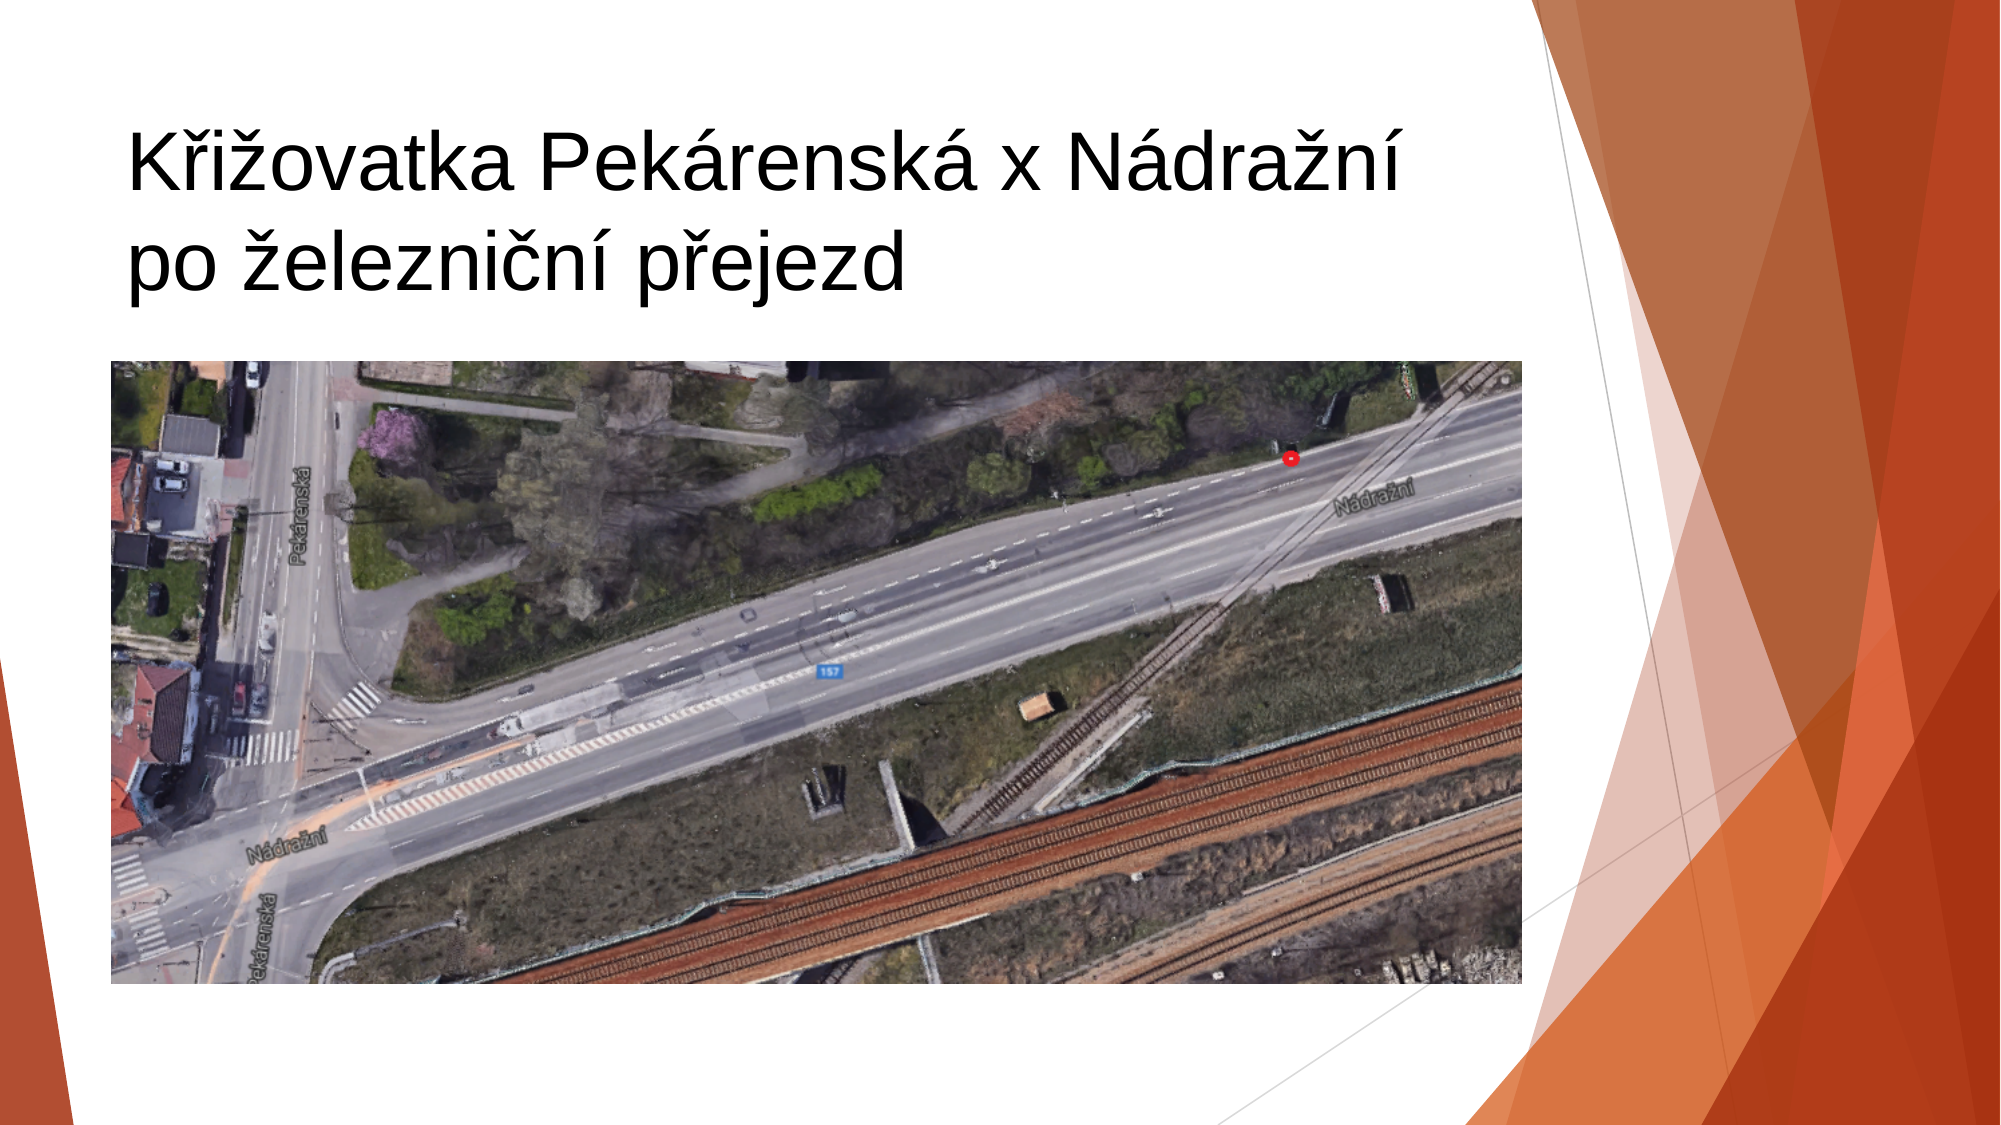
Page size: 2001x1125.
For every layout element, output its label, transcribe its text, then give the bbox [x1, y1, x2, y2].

title Křižovatka Pekárenská x Nádražní po železniční přejezd [111, 99, 1522, 317]
picture [111, 362, 1522, 984]
